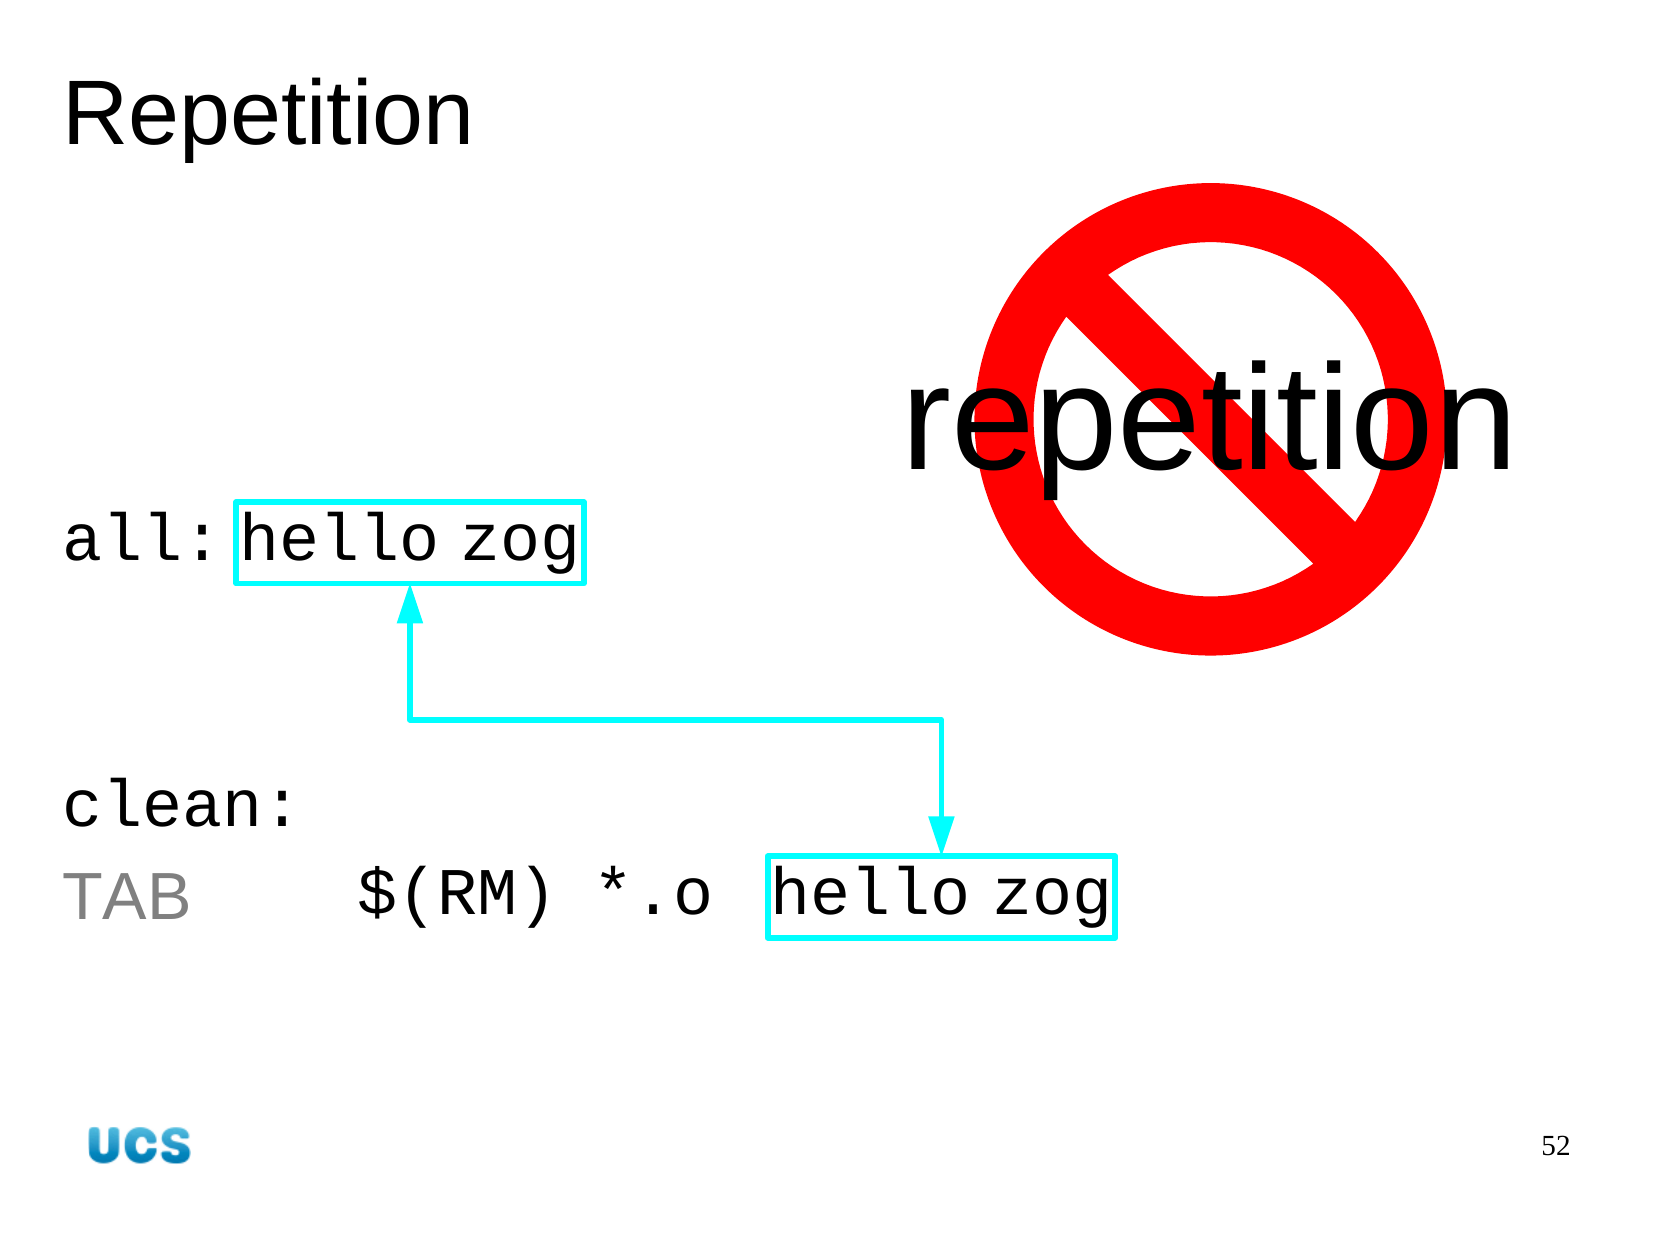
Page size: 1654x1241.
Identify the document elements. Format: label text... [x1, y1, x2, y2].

text_box hello zog [767, 856, 1116, 938]
text_box repetition [856, 330, 1522, 505]
text_box $(RM) [354, 856, 561, 938]
text_box Repetition [59, 59, 479, 168]
text_box all: [59, 501, 226, 584]
text_box clean: [59, 767, 306, 850]
text_box hello zog [236, 501, 584, 584]
text_box *.o [590, 856, 717, 938]
text_box TAB [59, 856, 195, 938]
text_box [992, 183, 1430, 330]
text_box [990, 505, 1431, 656]
picture [88, 1126, 191, 1165]
